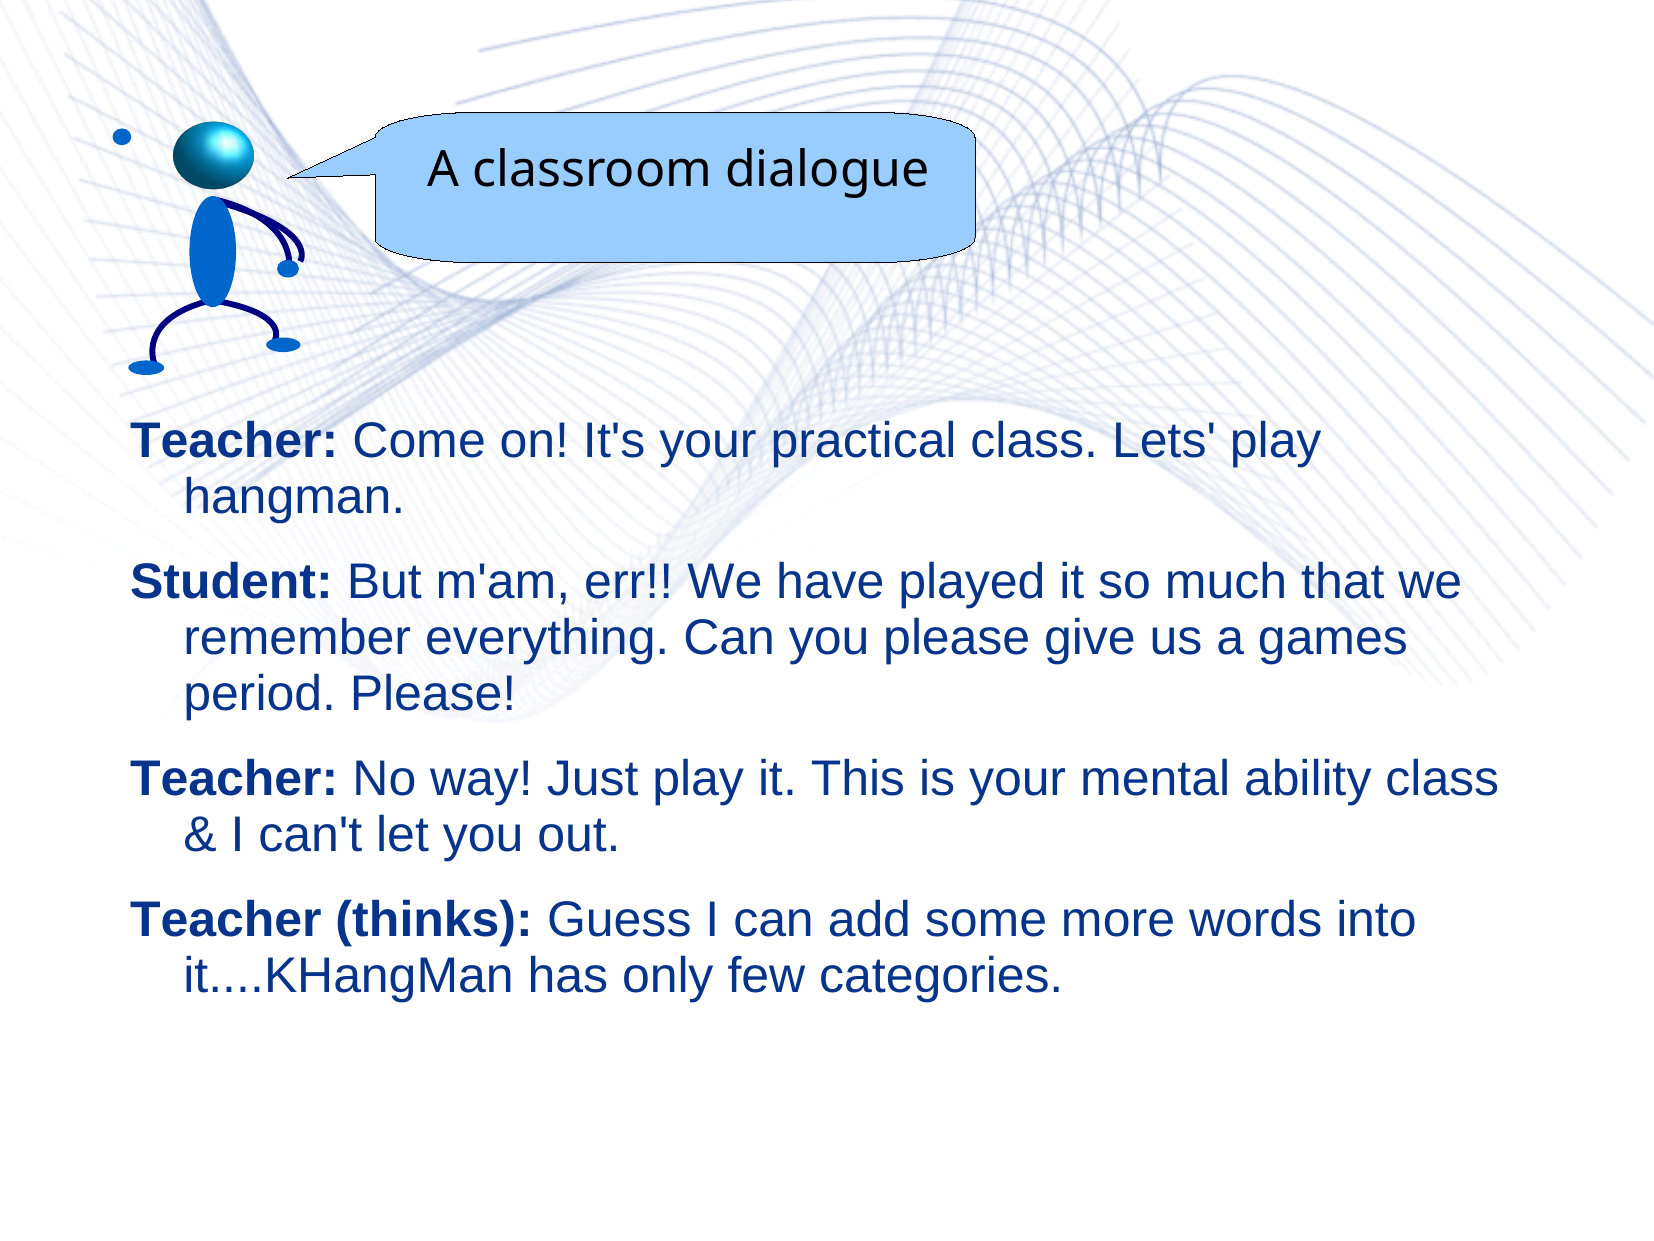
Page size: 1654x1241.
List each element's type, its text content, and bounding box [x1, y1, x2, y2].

text_box [189, 196, 237, 308]
text_box [287, 112, 962, 257]
list Teacher: Come on! It's your practical class. Lets' play hangman. Student: But m'am, err!! We have played it so much that we remember everything. Can you please give us a games period. Please! Teacher: No way! Just play it. This is your mental ability class & I can't let you out. Teacher (thinks): Guess I can add some more words into it....KHangMan has only few categories. [112, 412, 1538, 1080]
text_box [112, 128, 132, 146]
picture [0, 0, 1654, 1241]
text_box [276, 259, 299, 278]
text_box A classroom dialogue [412, 125, 976, 263]
text_box [128, 360, 165, 376]
text_box [266, 337, 301, 353]
